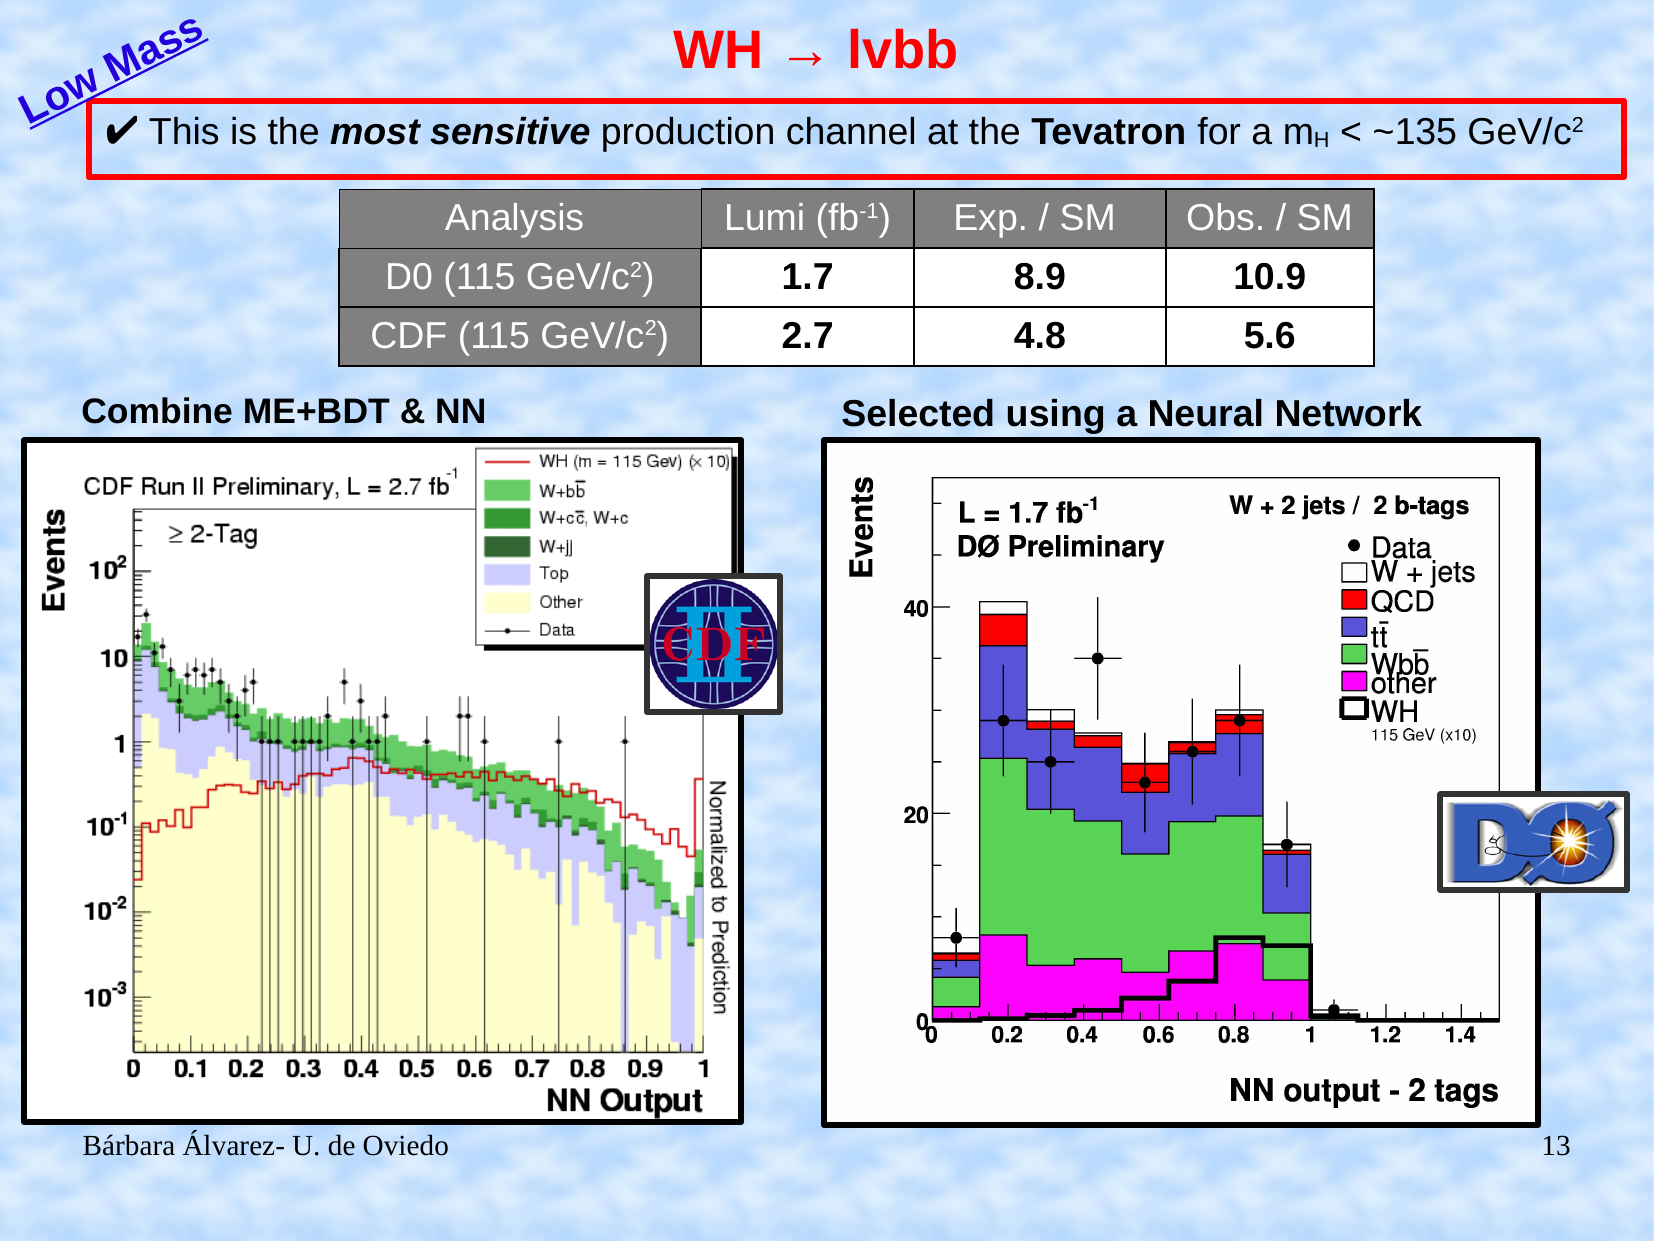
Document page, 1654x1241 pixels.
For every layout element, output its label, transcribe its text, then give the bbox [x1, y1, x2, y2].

table_header Analysis [340, 190, 701, 248]
table_cell CDF (115 GeV/c2) [340, 308, 700, 365]
text_box WH → lvbb [658, 11, 975, 89]
text_box Selected using a Neural Network [826, 384, 1475, 443]
table_header Obs. / SM [1167, 190, 1373, 247]
table_header Lumi (fb-1) [702, 190, 913, 247]
text_box Low Mass [0, 0, 237, 148]
picture [0, 0, 175, 89]
table_cell 4.8 [915, 308, 1165, 365]
table_cell 5.6 [1167, 308, 1373, 365]
table_header Exp. / SM [915, 190, 1165, 247]
table_cell D0 (115 GeV/c2) [340, 249, 700, 306]
table_cell 10.9 [1167, 249, 1373, 306]
table_cell 2.7 [702, 308, 913, 365]
picture [0, 0, 1654, 1241]
text_box This is the most sensitive production channel at the Tevatron for a mH < ~135 GeV/c2 [88, 100, 1625, 178]
table_cell 8.9 [915, 249, 1165, 306]
table_cell 1.7 [702, 249, 913, 306]
text_box Combine ME+BDT & NN [66, 383, 502, 440]
